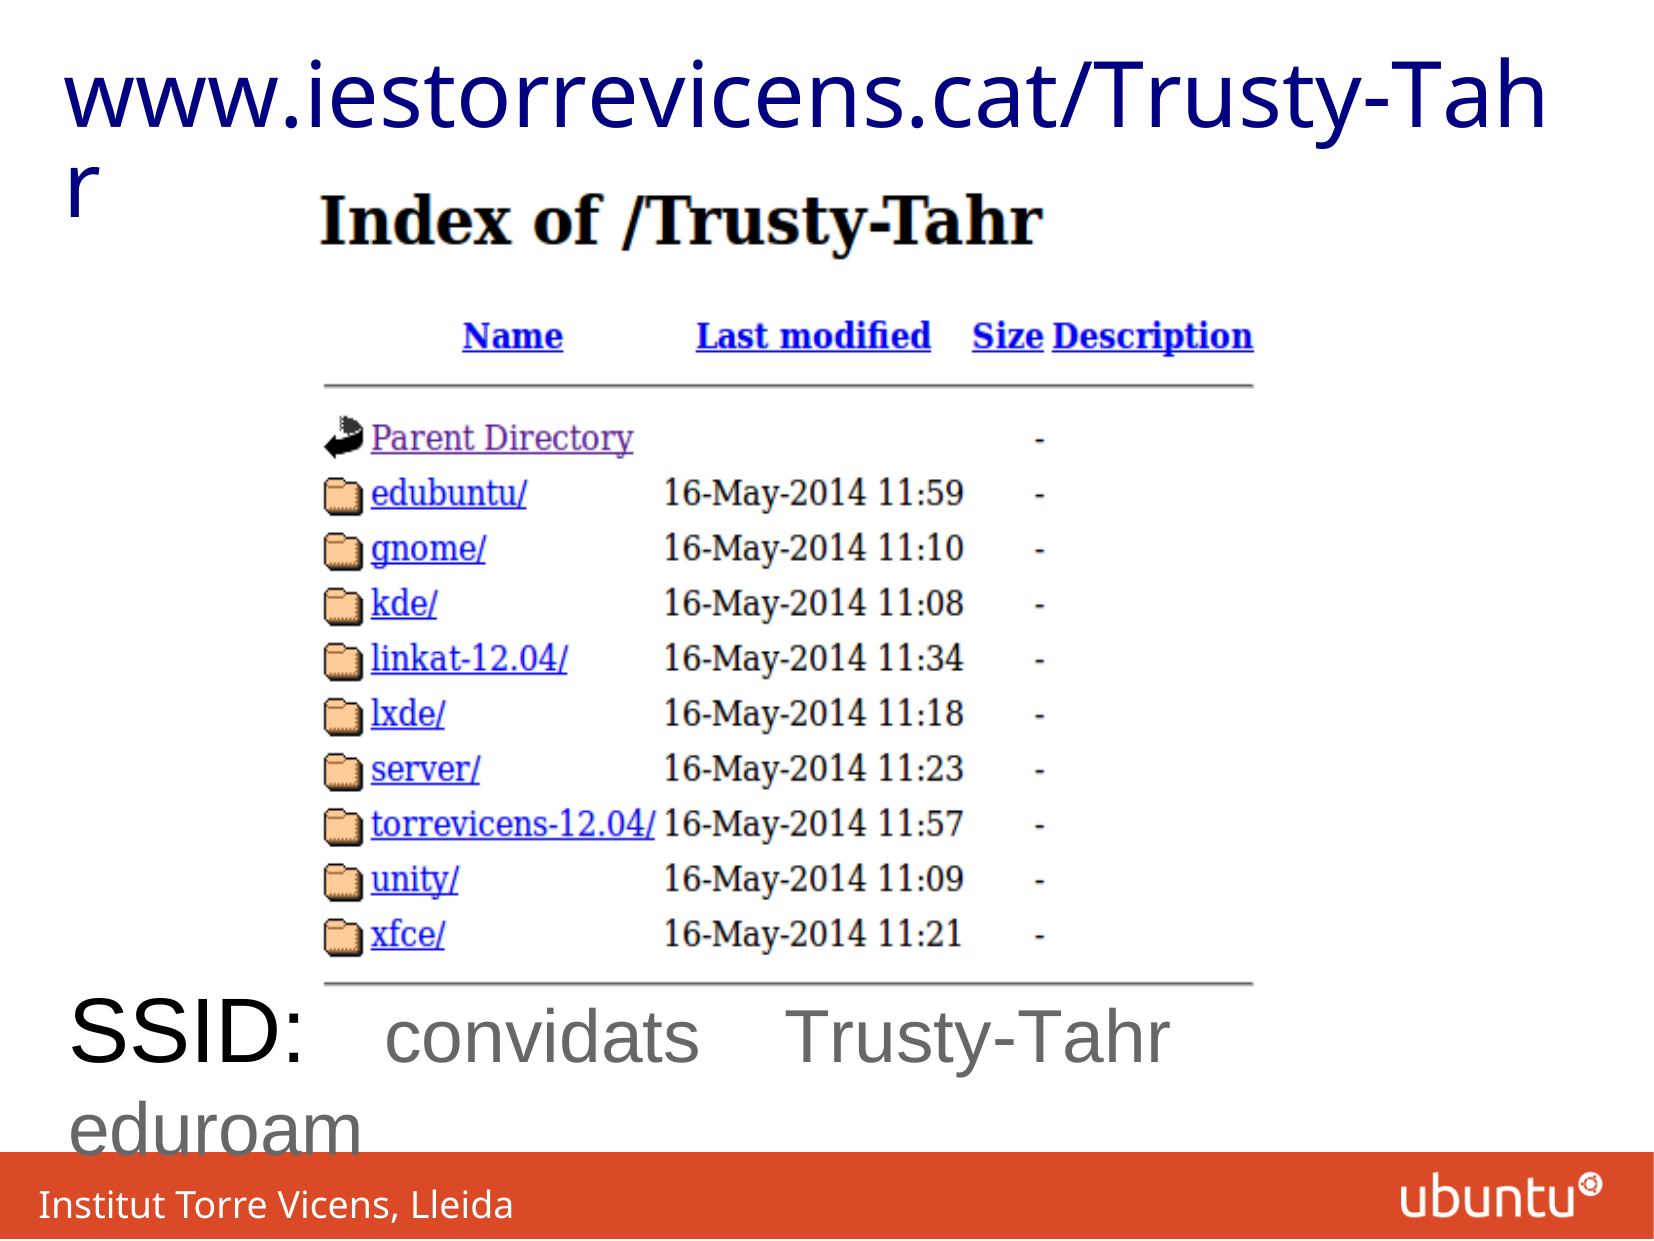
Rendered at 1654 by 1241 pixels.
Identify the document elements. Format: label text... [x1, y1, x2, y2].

subtitle SSID: convidats Trusty-Tahr eduroam [11, 1003, 1571, 1138]
picture [0, 1152, 1654, 1239]
picture [307, 177, 1276, 1004]
title www.iestorrevicens.cat/Trusty-Tahr [55, 35, 1595, 152]
text_box Institut Torre Vicens, Lleida 17/05/2014 [23, 1171, 751, 1229]
